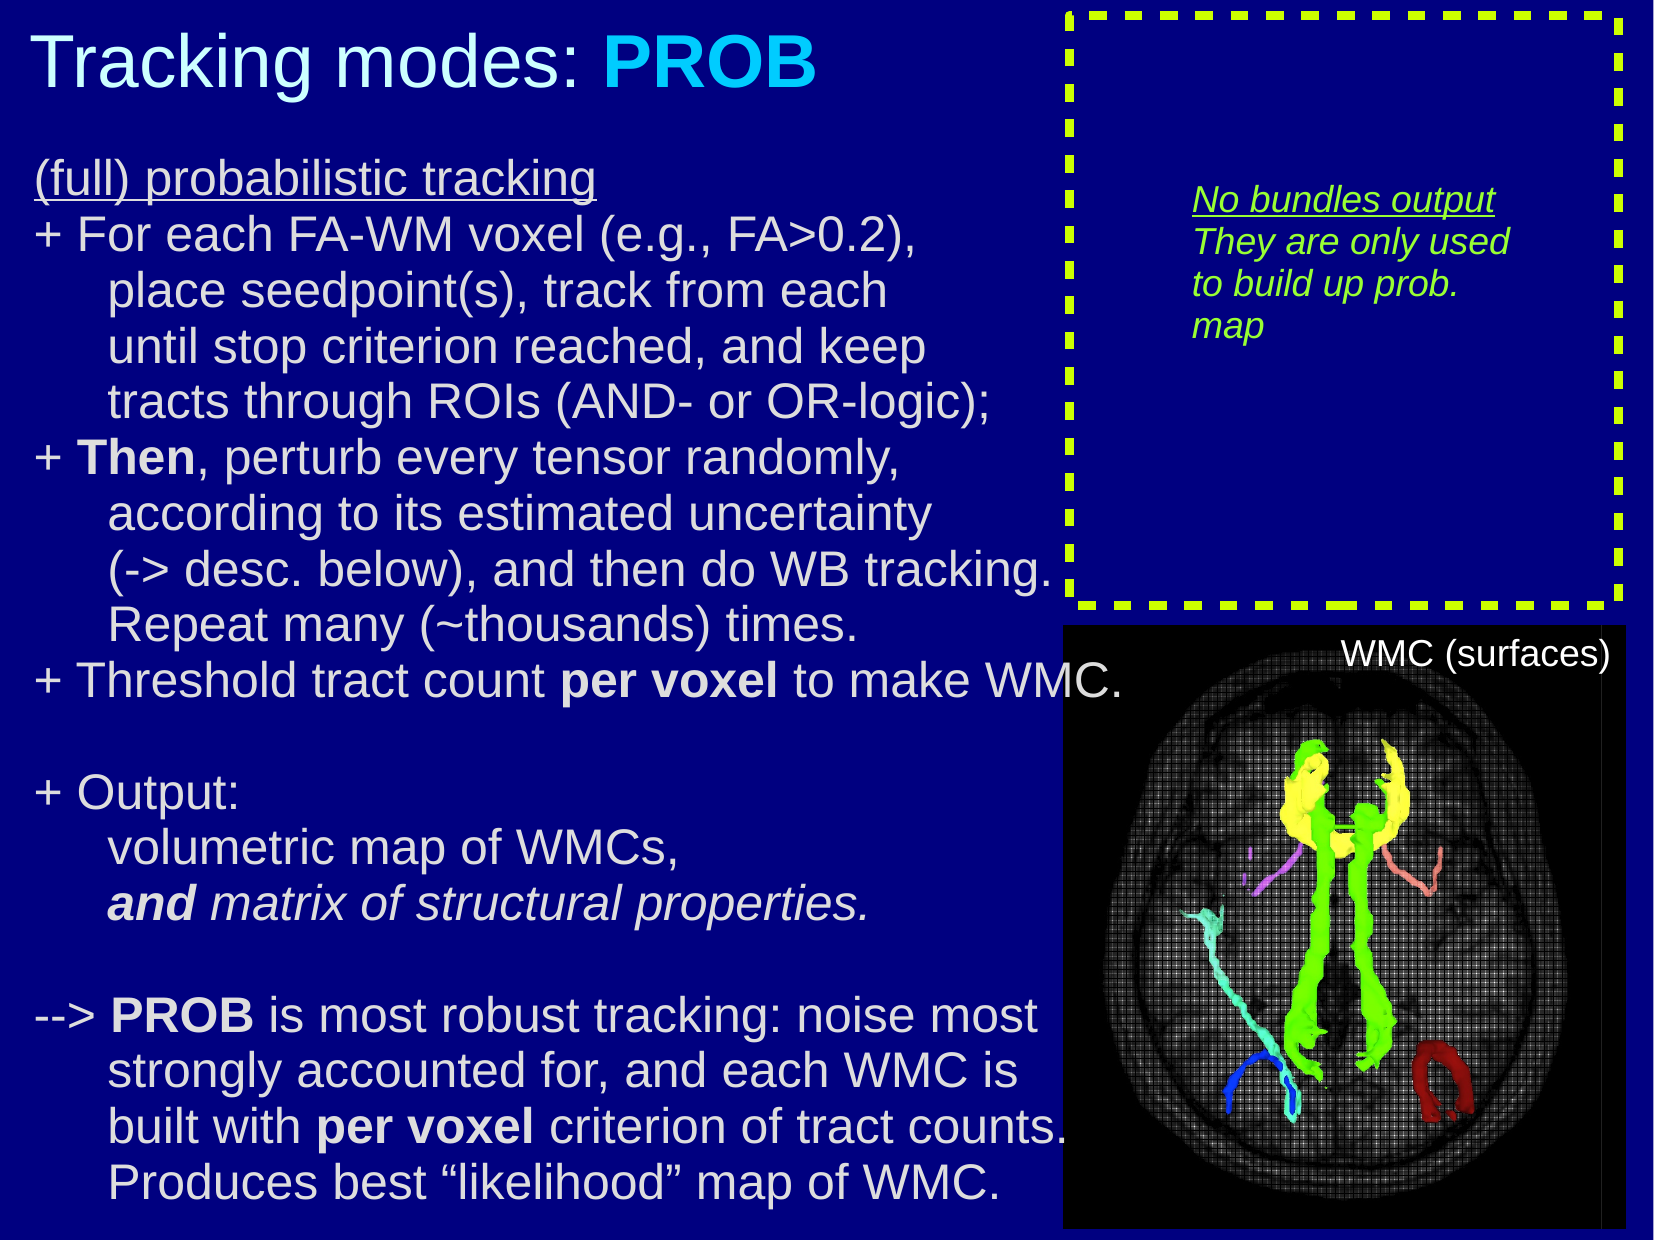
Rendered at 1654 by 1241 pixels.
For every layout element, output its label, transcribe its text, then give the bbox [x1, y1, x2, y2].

text_box (full) probabilistic tracking + For each FA-WM voxel (e.g., FA>0.2), place seedpoint(s), track from each until stop criterion reached, and keep tracts through ROIs (AND- or OR-logic); + Then, perturb every tensor randomly, according to its estimated uncertainty (-> desc. below), and then do WB tracking. Repeat many (~thousands) times. + Threshold tract count per voxel to make WMC. + Output: volumetric map of WMCs, and matrix of structural properties. --> PROB is most robust tracking: noise most strongly accounted for, and each WMC is built with per voxel criterion of tract counts. Produces best “likelihood” map of WMC. [18, 143, 1139, 1218]
text_box WMC (surfaces) [1325, 625, 1627, 683]
title Tracking modes: PROB [29, 7, 1052, 116]
picture [1063, 625, 1626, 1229]
text_box No bundles output They are only used to build up prob. map [1177, 171, 1536, 355]
